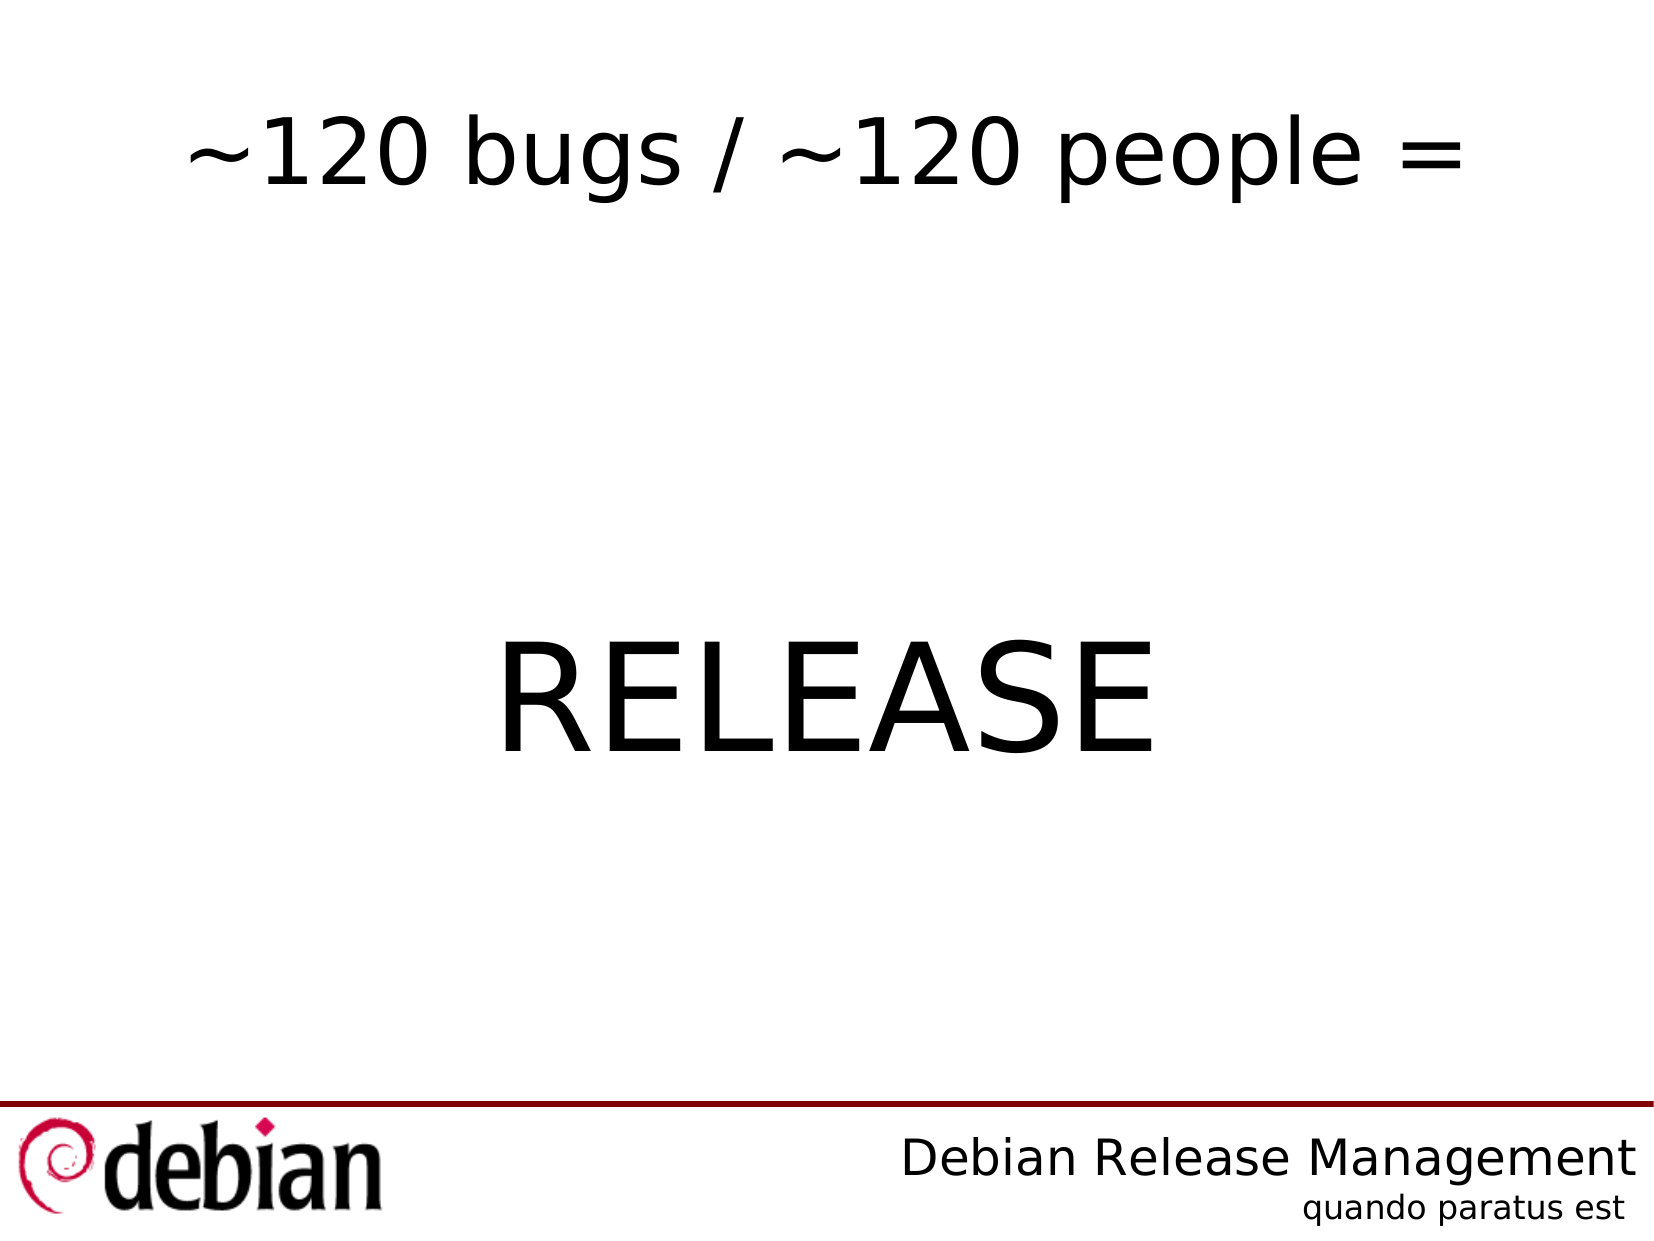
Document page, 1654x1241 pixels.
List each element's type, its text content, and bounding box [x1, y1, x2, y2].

picture [16, 1110, 420, 1239]
subtitle RELEASE [82, 297, 1571, 1102]
title ~120 bugs / ~120 people = [82, 56, 1571, 250]
